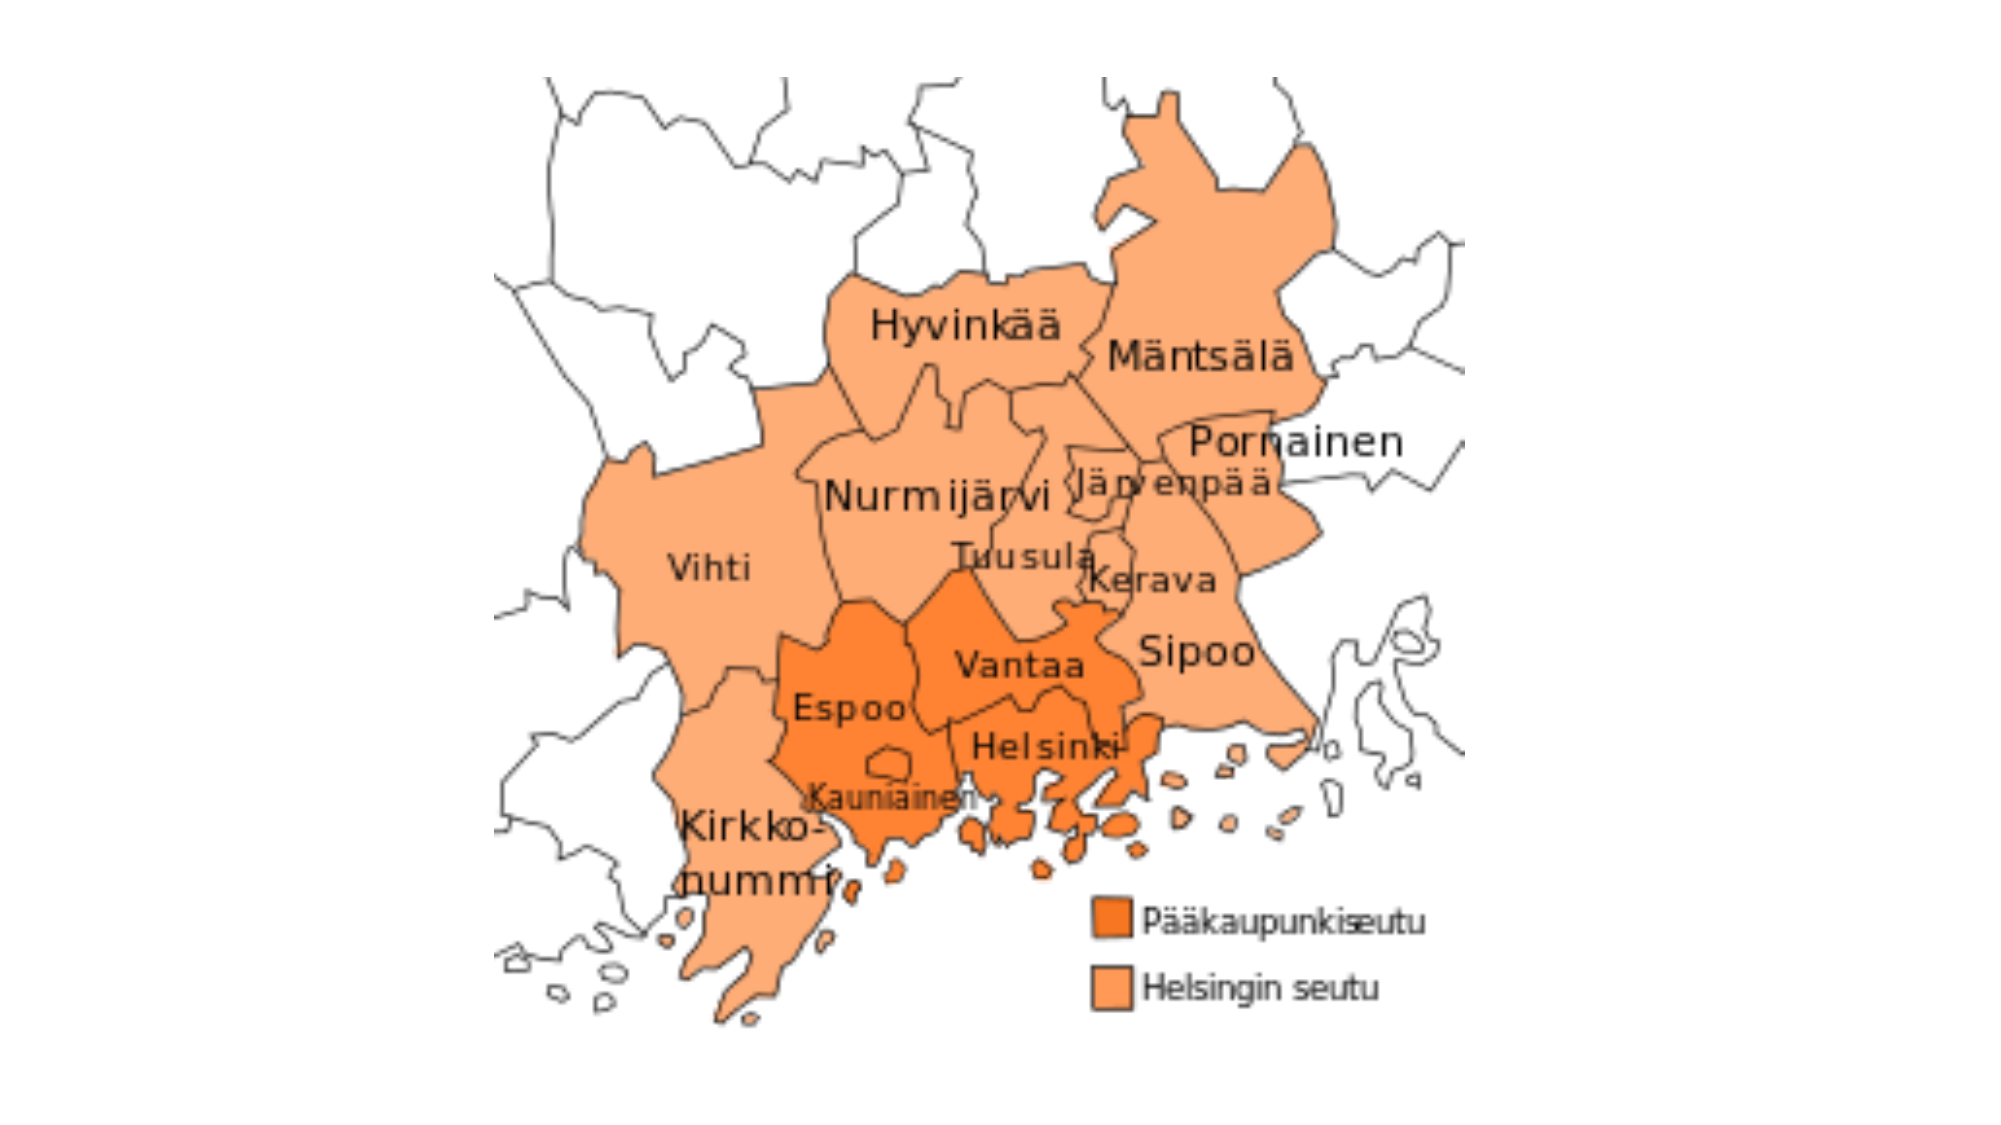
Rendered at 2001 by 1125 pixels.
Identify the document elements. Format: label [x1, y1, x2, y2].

picture [494, 77, 1465, 1048]
